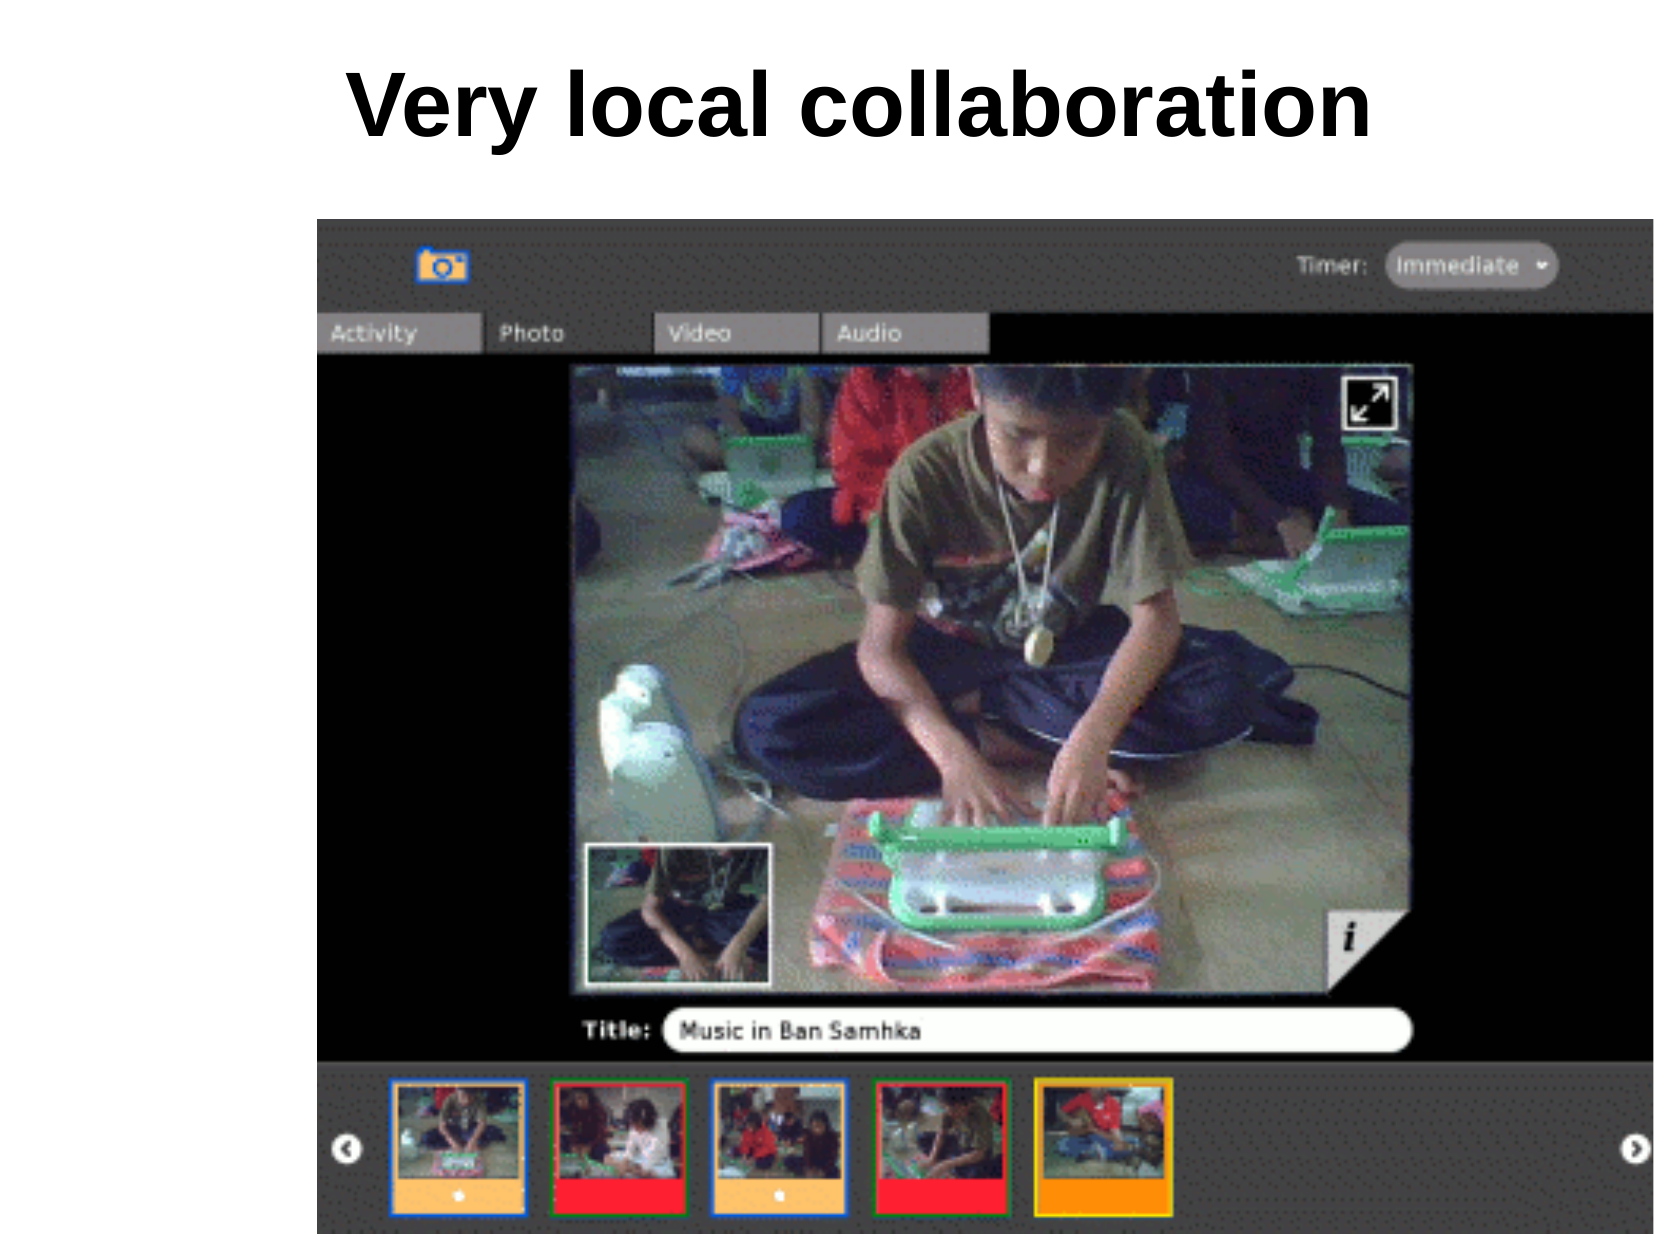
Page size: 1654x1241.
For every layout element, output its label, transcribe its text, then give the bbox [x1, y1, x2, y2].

title Very local collaboration [345, 0, 1654, 211]
picture [317, 219, 1654, 1234]
